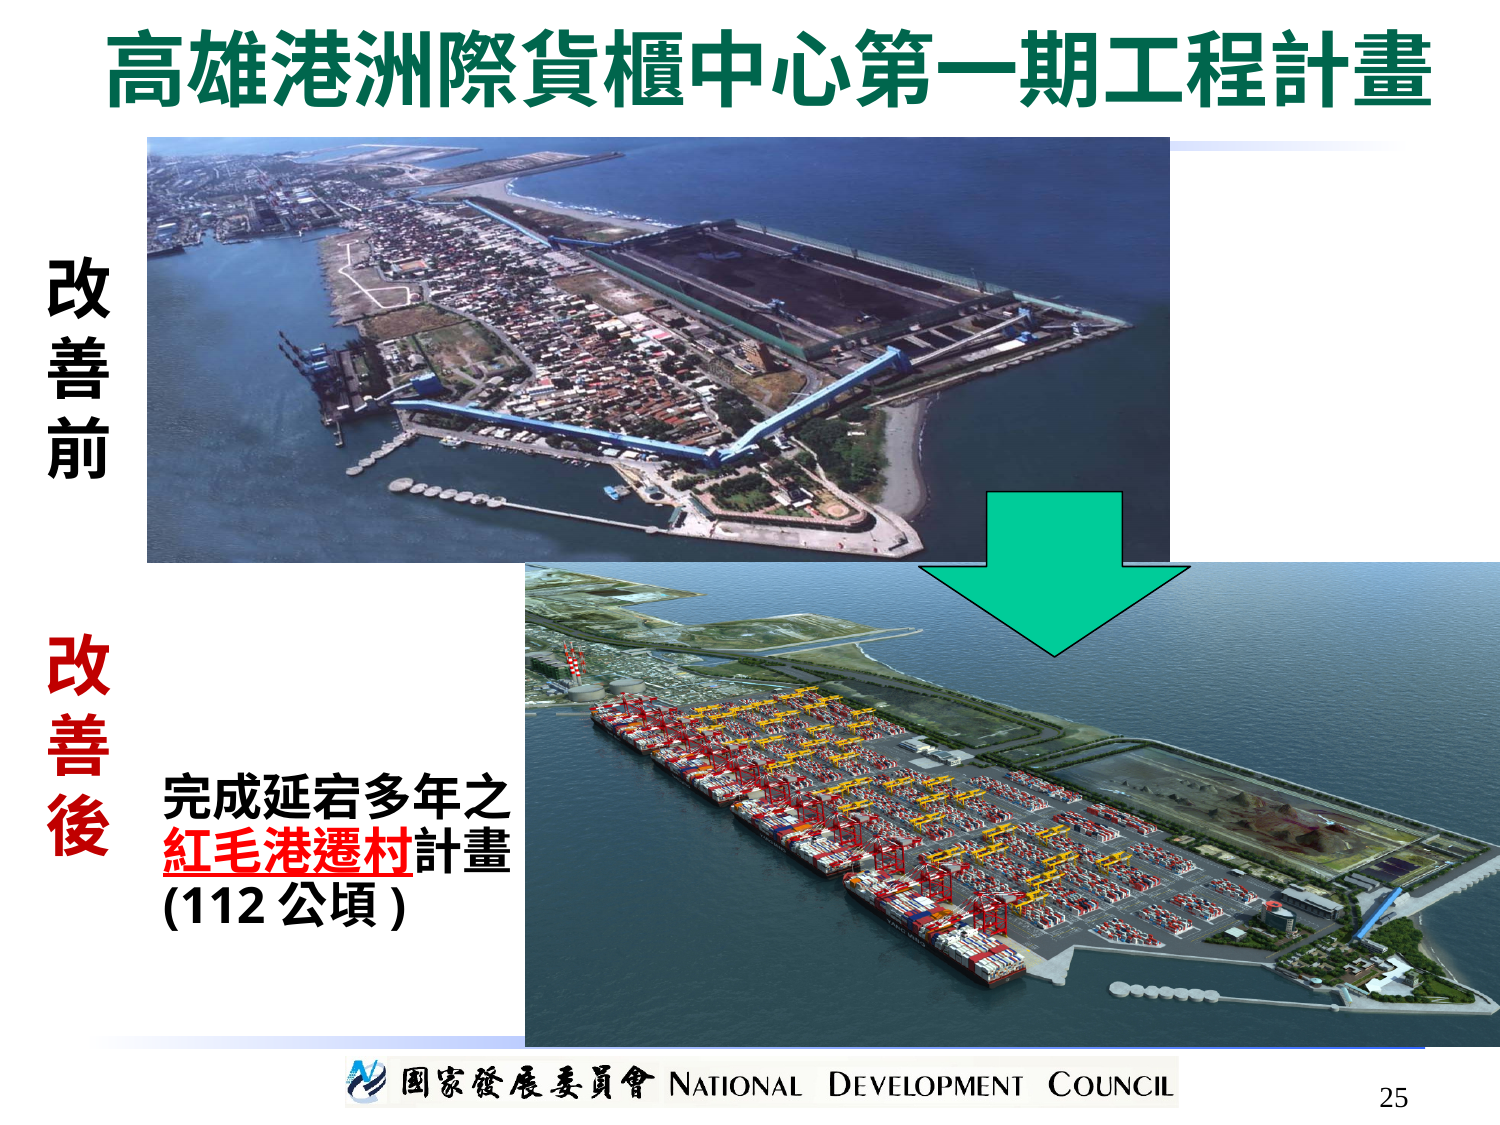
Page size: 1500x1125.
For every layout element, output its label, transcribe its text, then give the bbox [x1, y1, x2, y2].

text_box 高雄港洲際貨櫃中心第一期工程計畫 [63, 10, 1476, 125]
text_box 25 [1364, 1070, 1490, 1106]
picture [147, 137, 1500, 1047]
text_box 完成延宕多年之紅毛港遷村計畫(112公頃) [148, 763, 525, 941]
text_box 改善前 [29, 239, 104, 498]
text_box 改善後 [29, 616, 104, 875]
